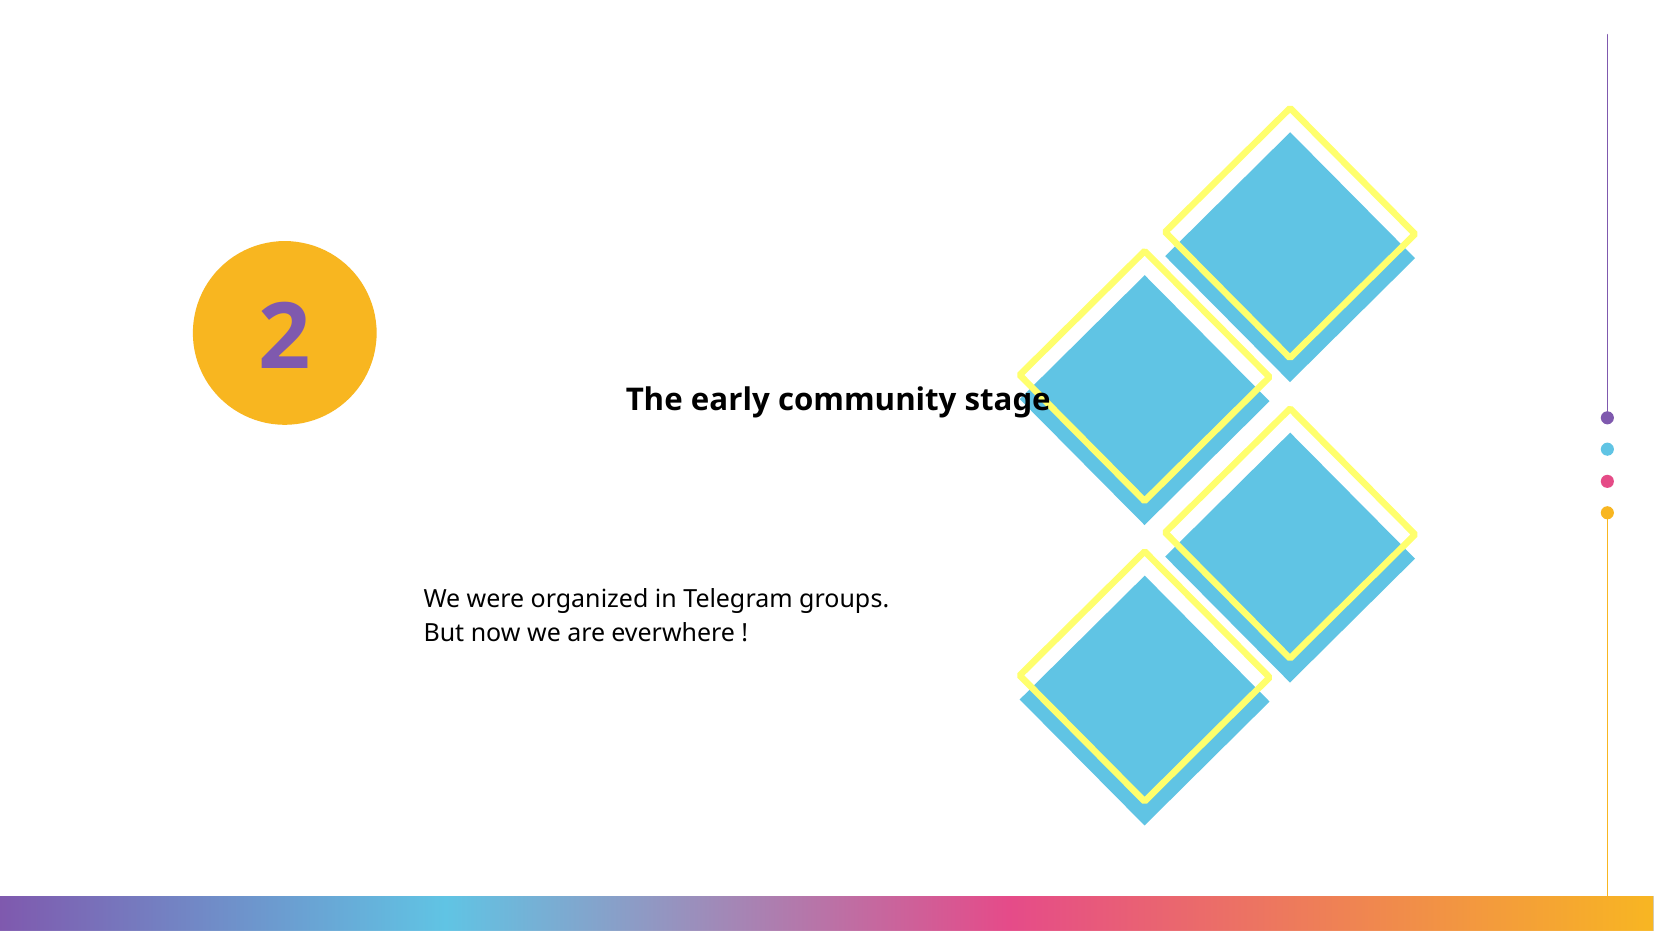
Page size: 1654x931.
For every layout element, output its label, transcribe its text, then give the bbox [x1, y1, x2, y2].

picture [0, 896, 1654, 931]
title We were organized in Telegram groups. But now we are everwhere ! [423, 526, 910, 703]
text_box 2 [192, 241, 377, 425]
title The early community stage [413, 253, 1052, 544]
